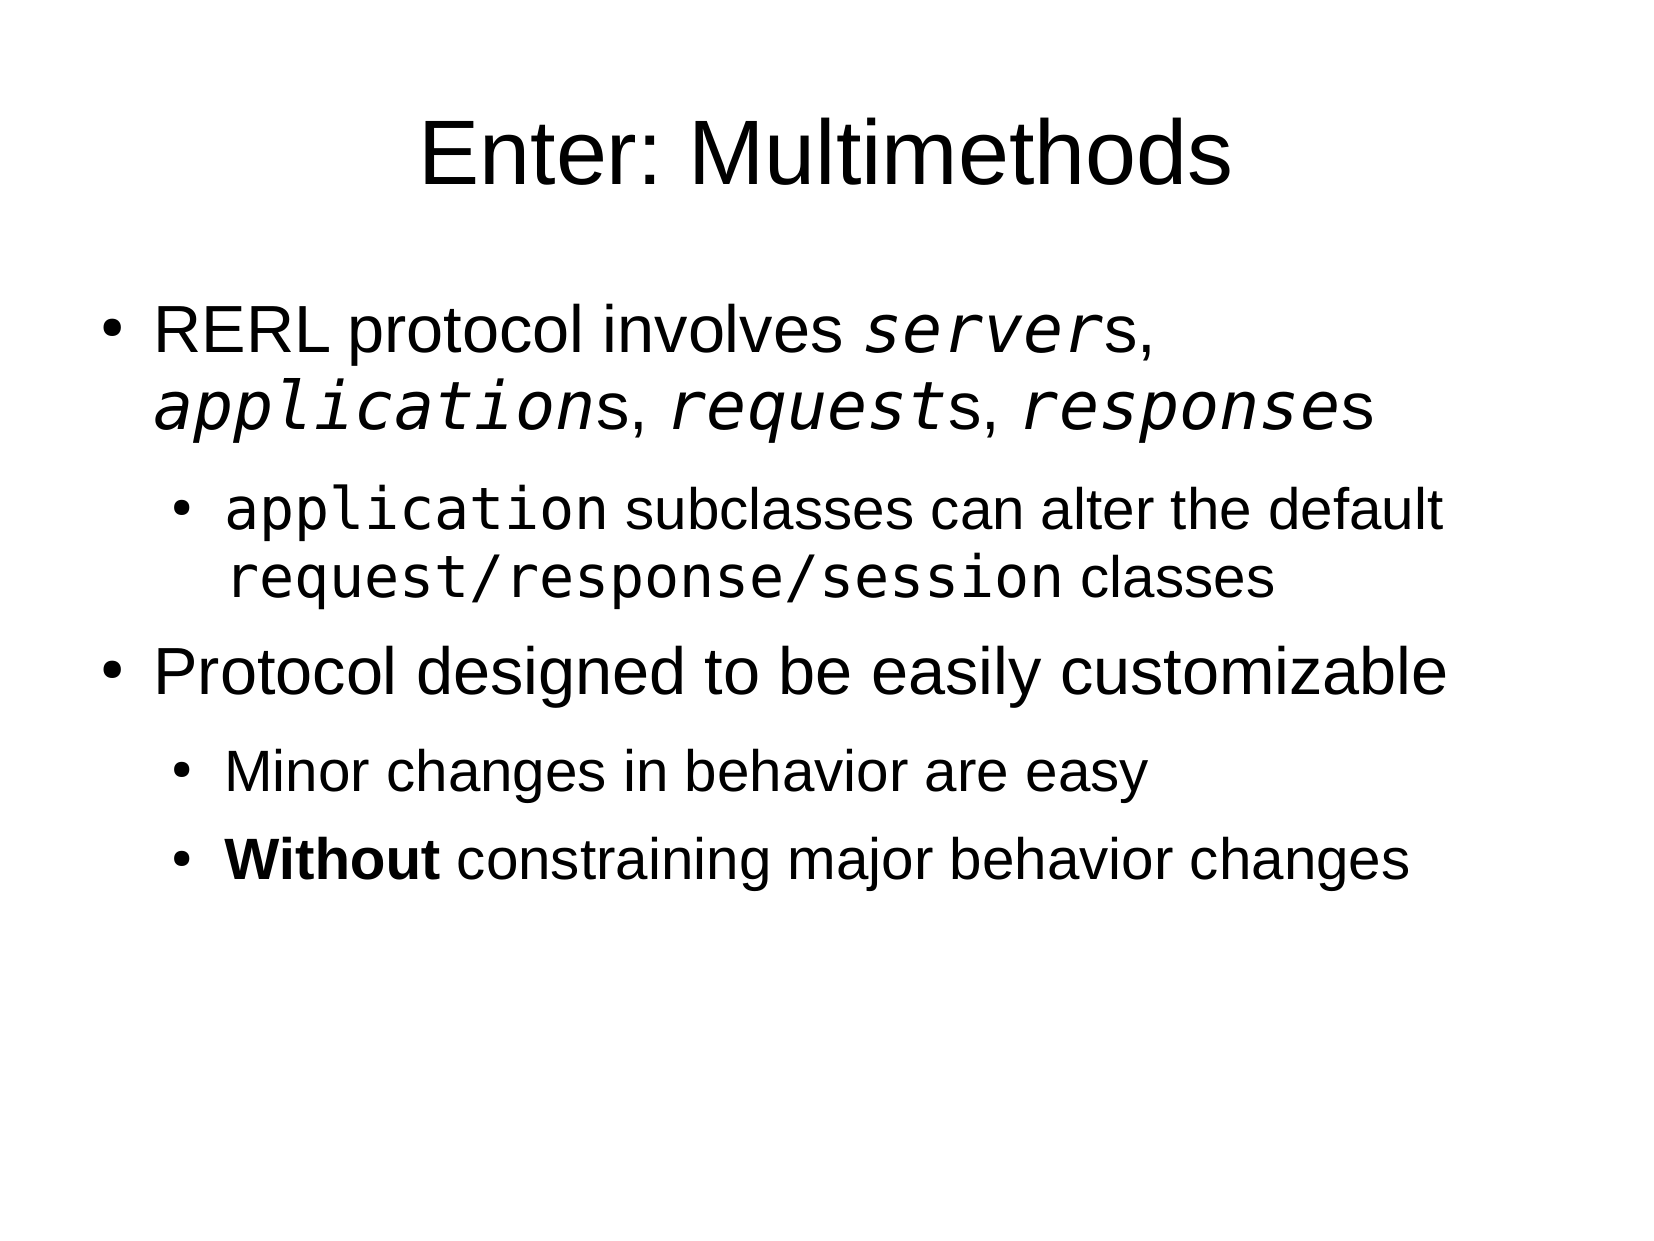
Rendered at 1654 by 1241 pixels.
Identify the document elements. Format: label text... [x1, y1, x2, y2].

title Enter: Multimethods [82, 56, 1571, 250]
list RERL protocol involves servers, applications, requests, responses application subclasses can alter the default request/response/session classes Protocol designed to be easily customizable Minor changes in behavior are easy Without constraining major behavior changes [82, 290, 1571, 1109]
